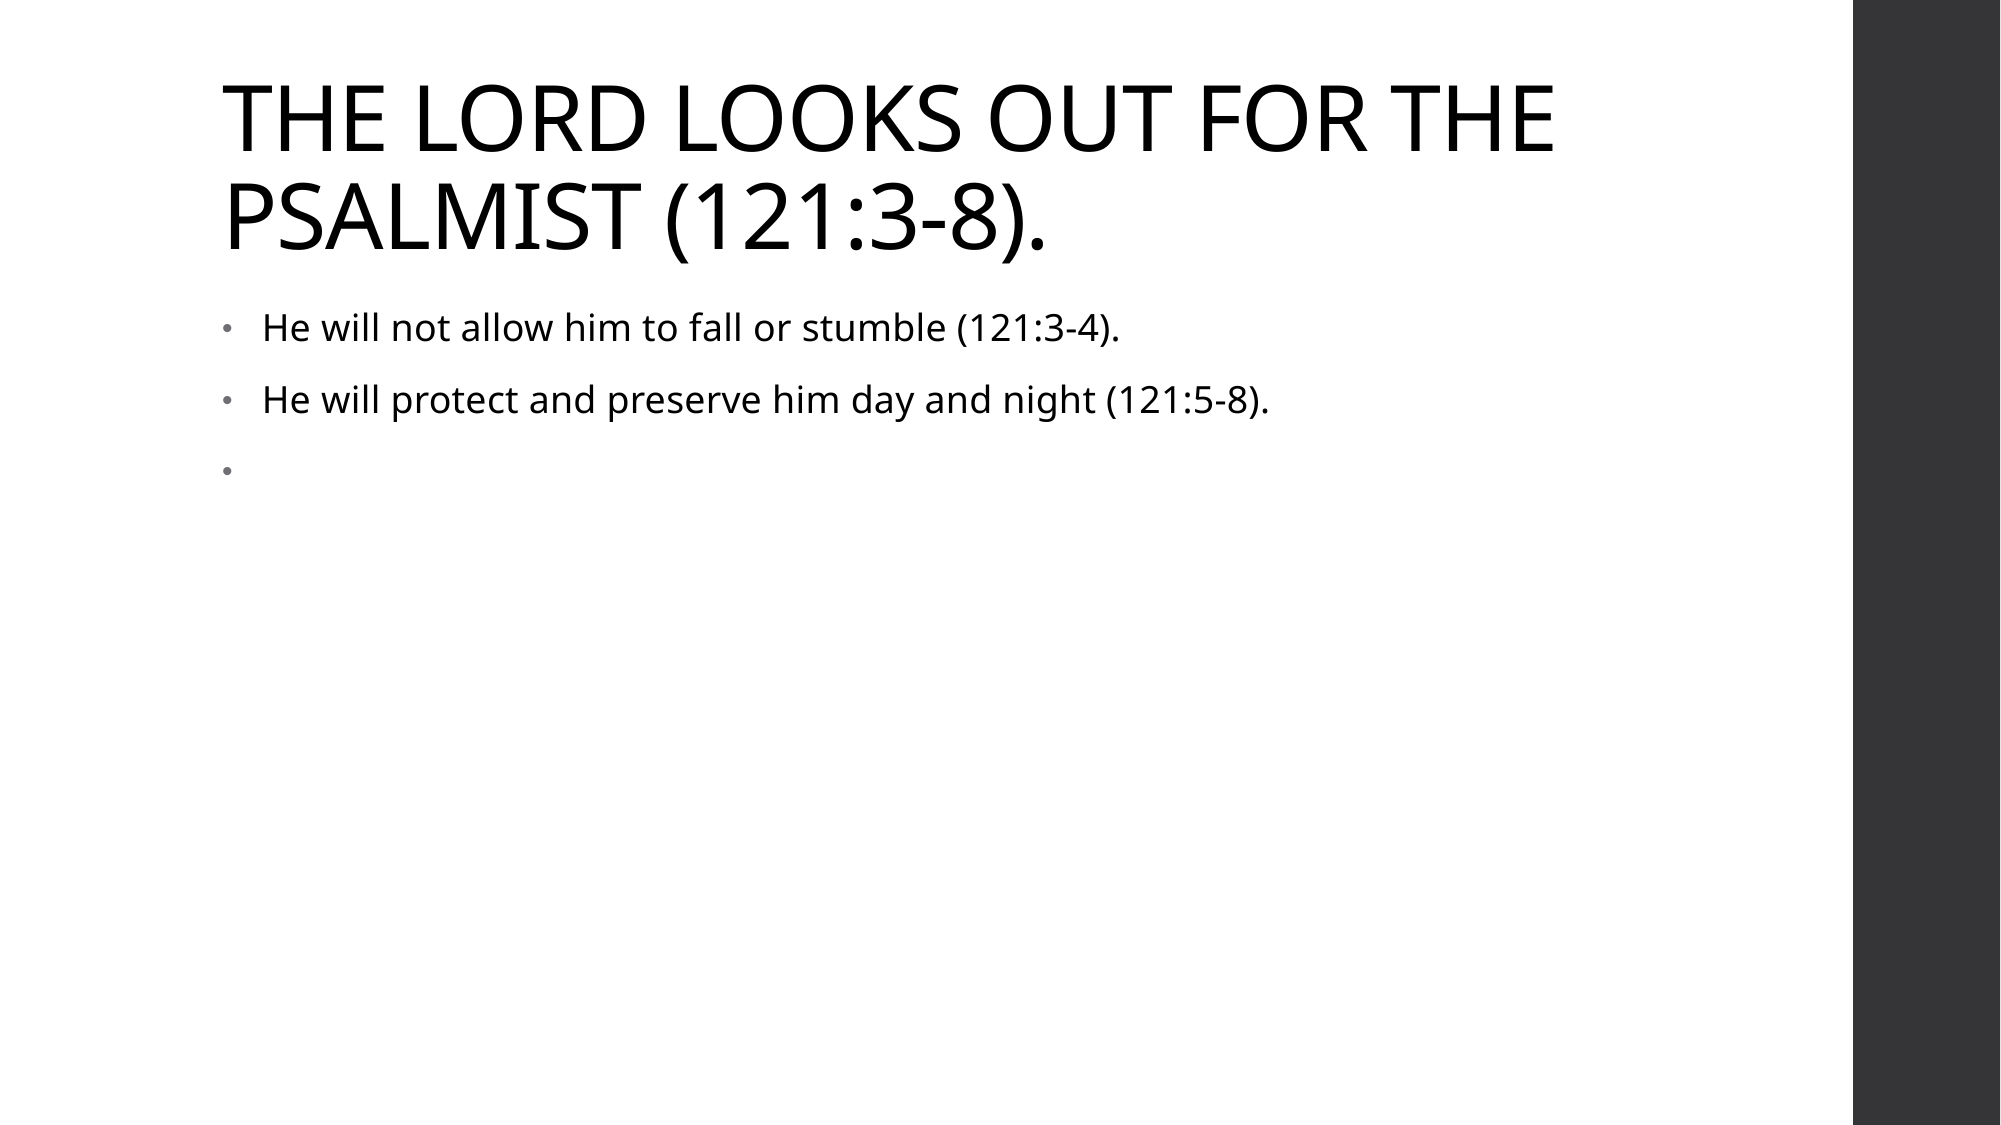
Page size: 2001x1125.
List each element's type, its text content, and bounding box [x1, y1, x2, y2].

title THE LORD LOOKS OUT FOR THE PSALMIST (121:3-8). [206, 60, 1797, 278]
list He will not allow him to fall or stumble (121:3-4). He will protect and preserve him day and night (121:5-8). [206, 299, 1617, 1014]
